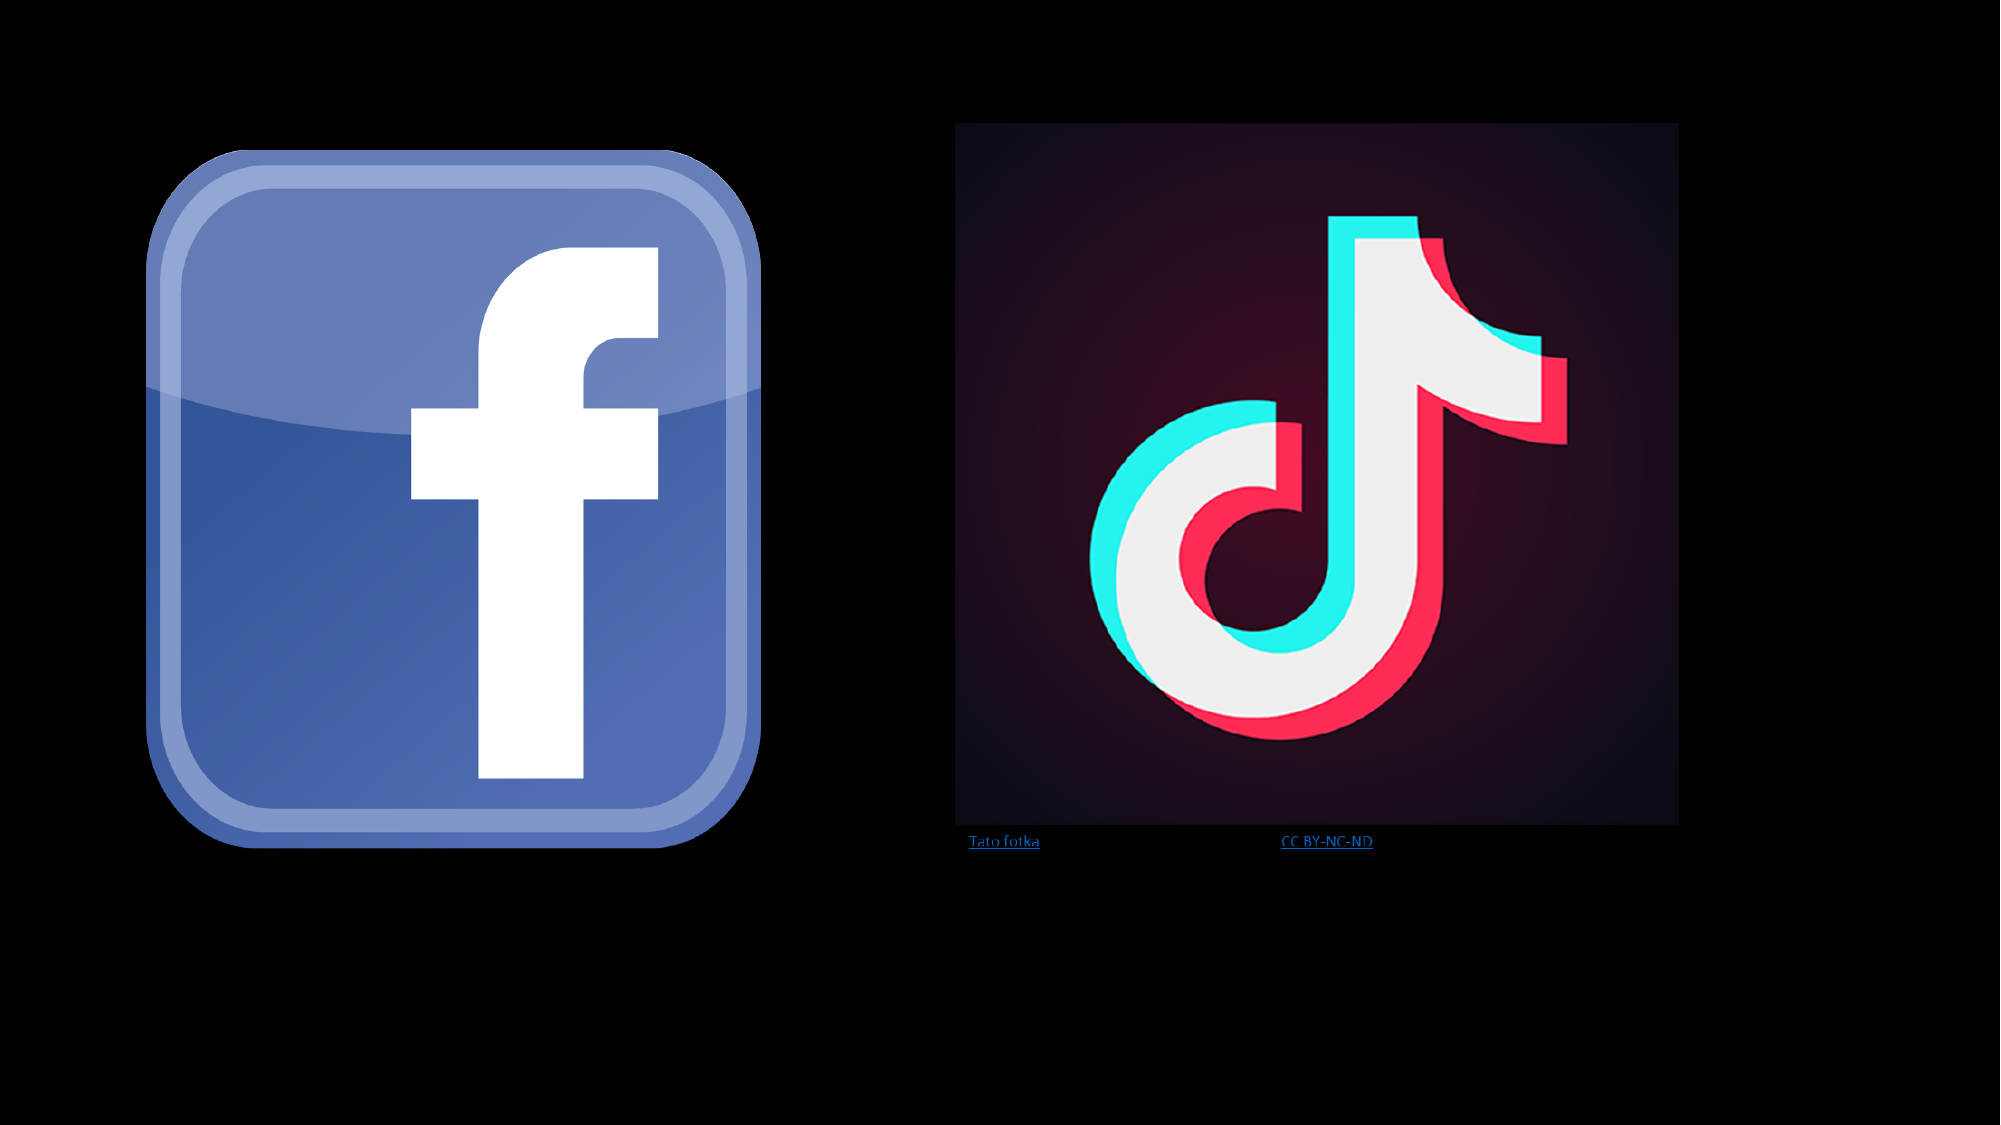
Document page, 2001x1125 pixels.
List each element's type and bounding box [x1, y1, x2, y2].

picture [23, 71, 879, 943]
picture [955, 123, 1679, 861]
